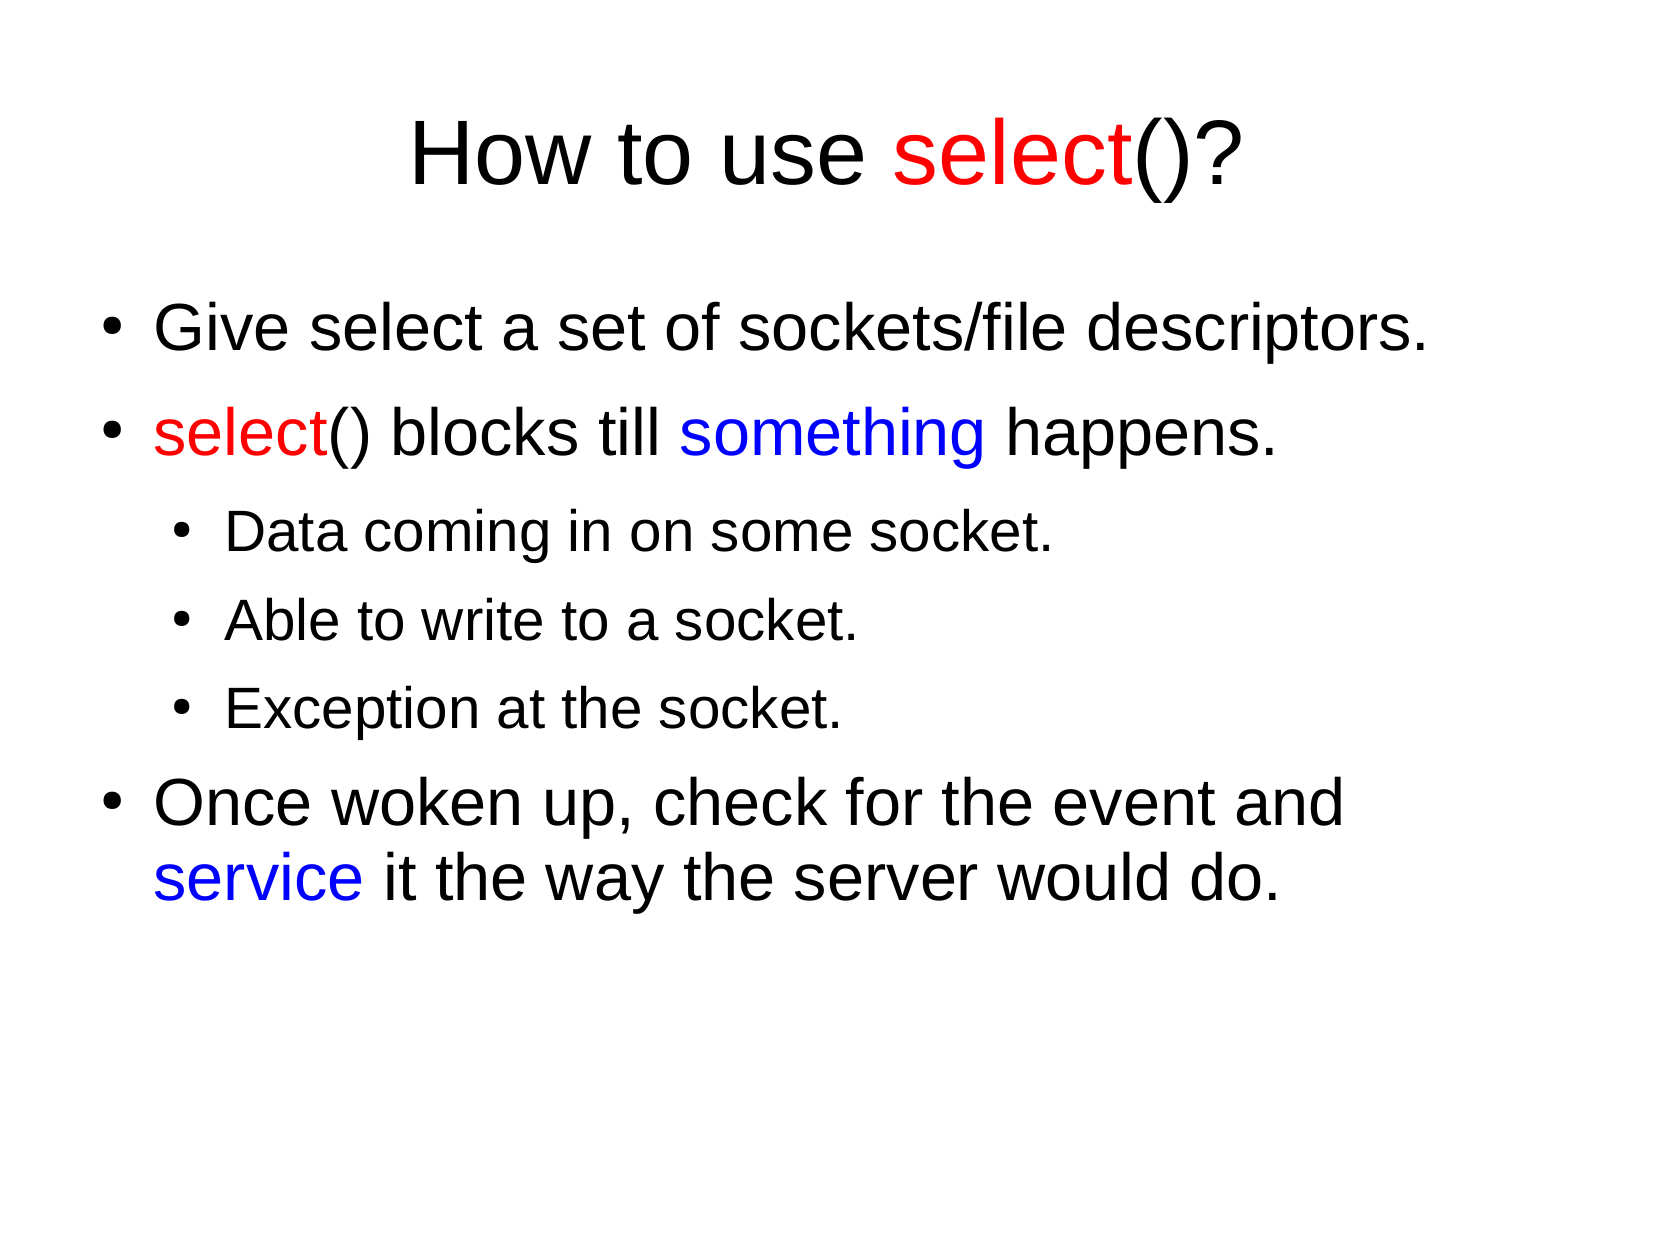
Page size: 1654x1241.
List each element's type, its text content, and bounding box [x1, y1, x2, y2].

list Give select a set of sockets/file descriptors. select() blocks till something happens. Data coming in on some socket. Able to write to a socket. Exception at the socket. Once woken up, check for the event and service it the way the server would do. [82, 290, 1571, 1109]
title How to use select()? [82, 56, 1571, 250]
